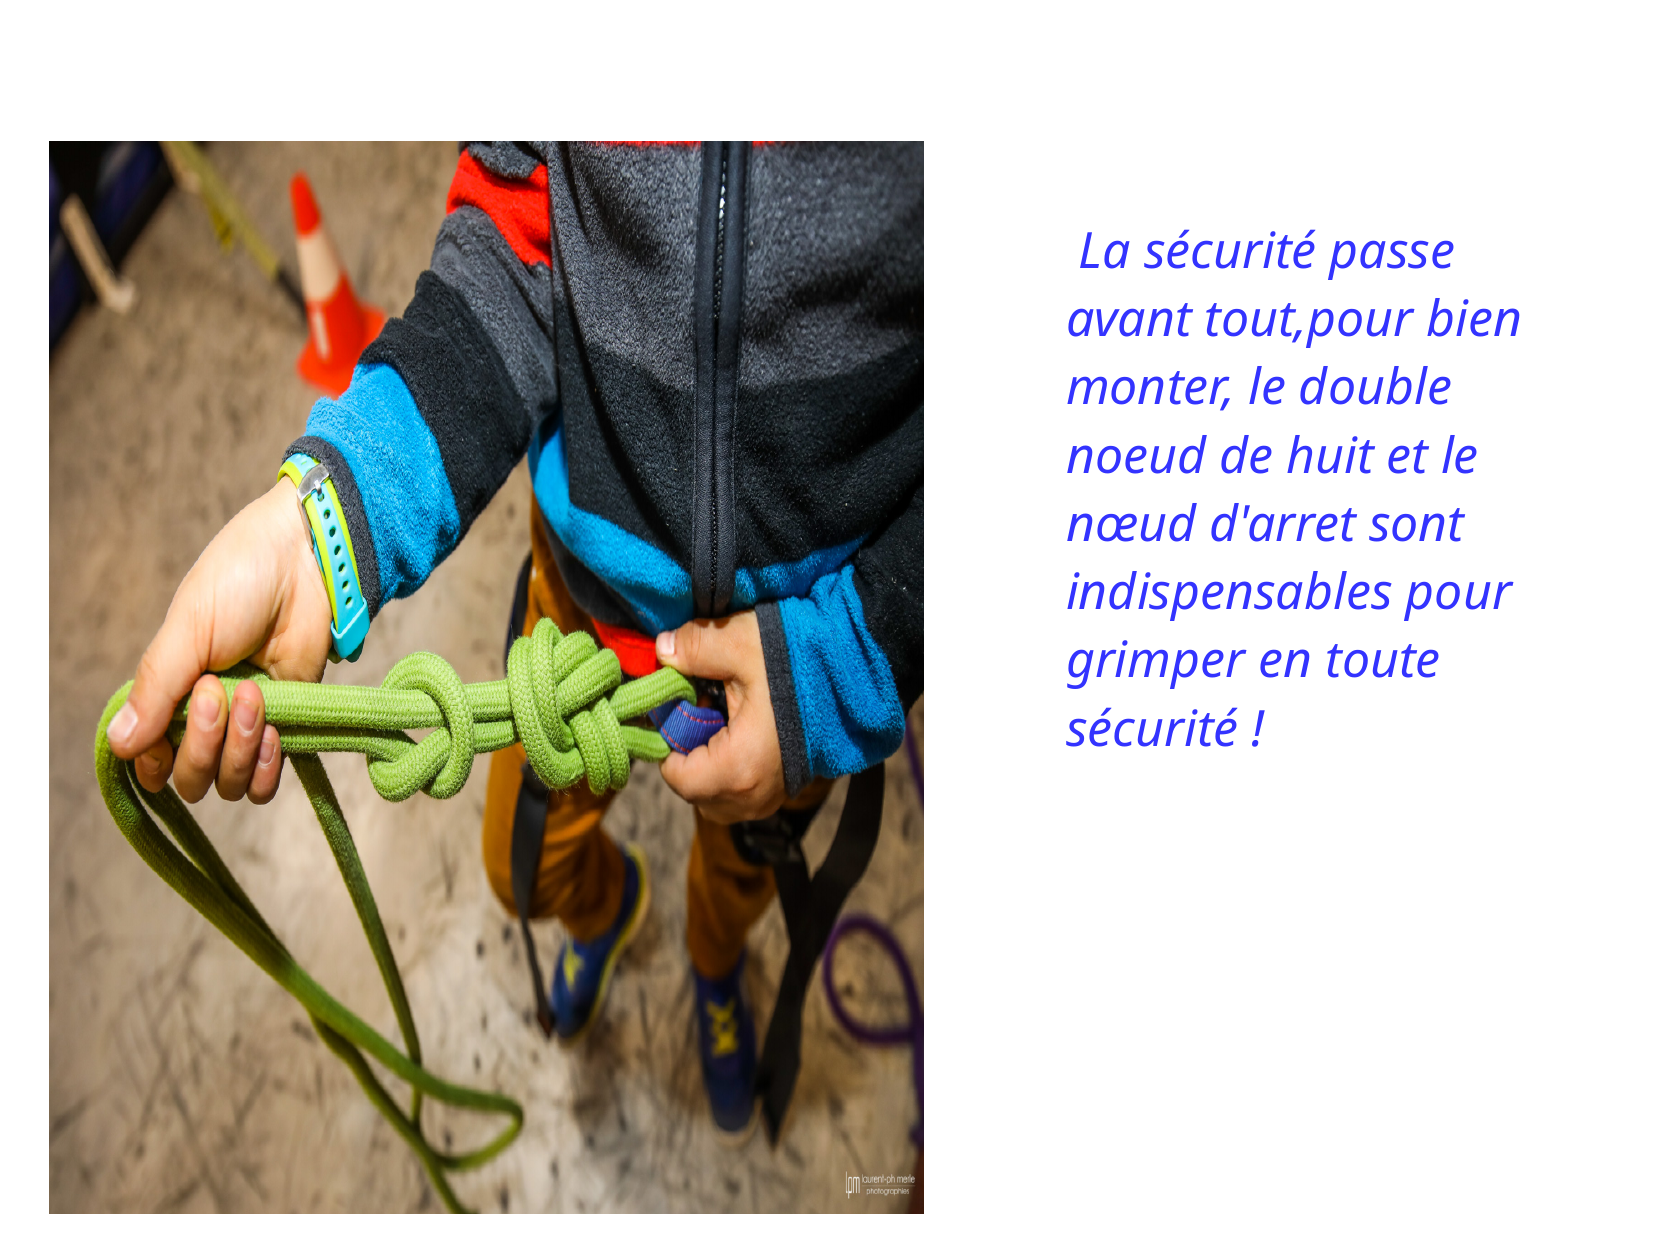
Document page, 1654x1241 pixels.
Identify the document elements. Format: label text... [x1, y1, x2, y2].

picture [49, 141, 924, 1214]
text_box La sécurité passe avant tout,pour bien monter, le double noeud de huit et le nœud d'arret sont indispensables pour grimper en toute sécurité ! [1051, 207, 1548, 857]
